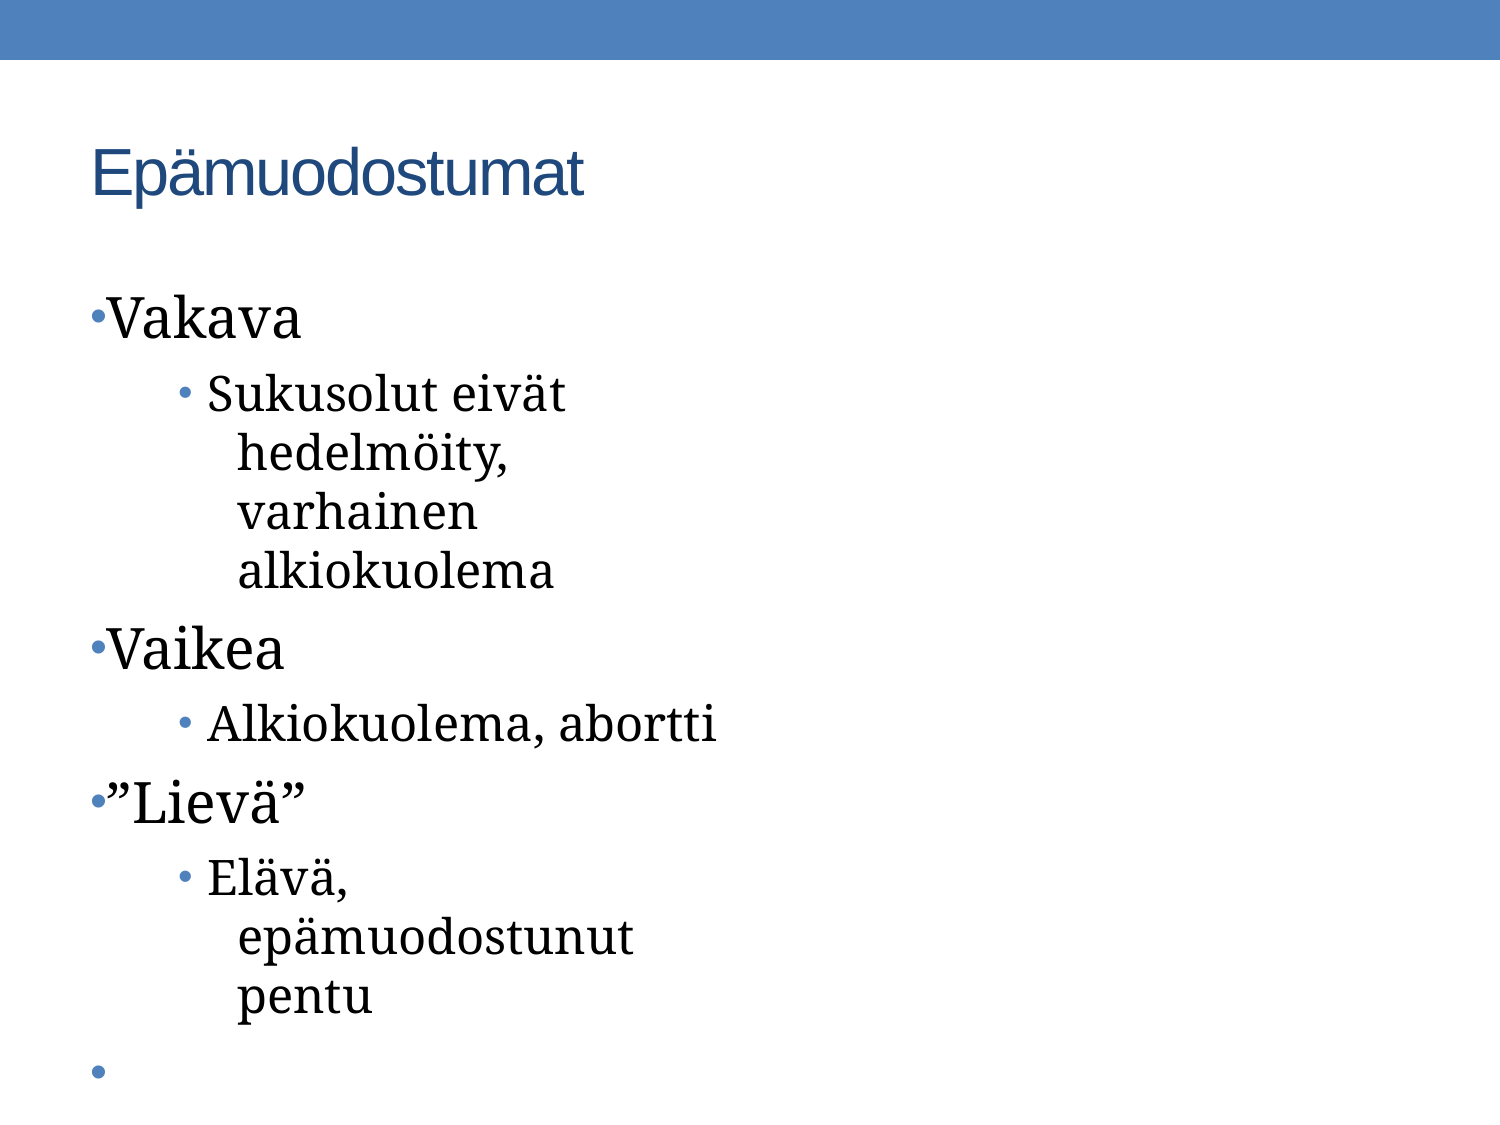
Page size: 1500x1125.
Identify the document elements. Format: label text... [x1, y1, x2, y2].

list Vakava Sukusolut eivät hedelmöity, varhainen alkiokuolema Vaikea Alkiokuolema, abortti ”Lievä” Elävä, epämuodostunut pentu [75, 274, 738, 1049]
title Epämuodostumat [75, 87, 1426, 251]
